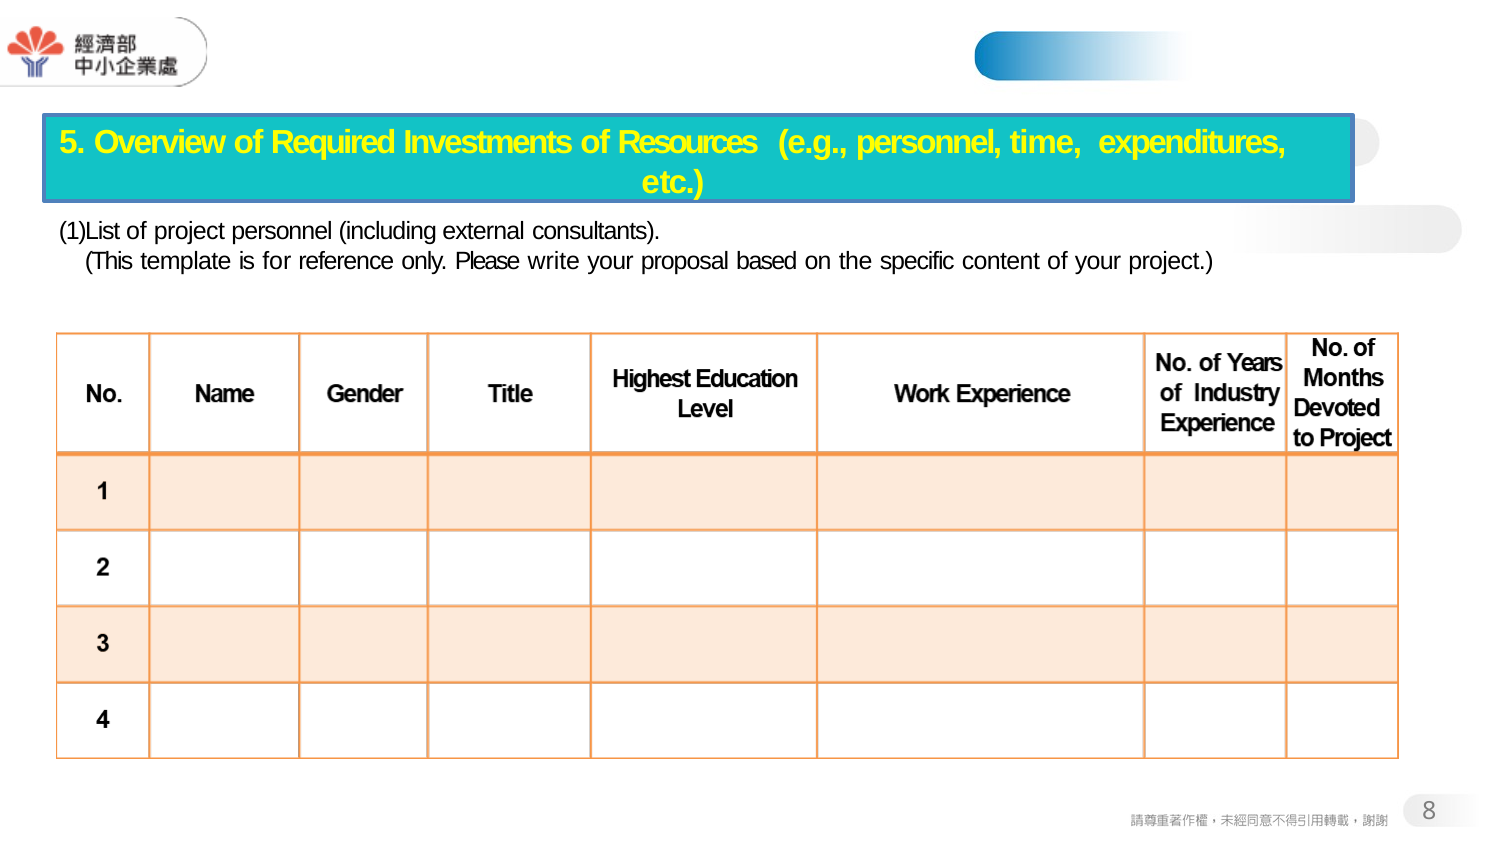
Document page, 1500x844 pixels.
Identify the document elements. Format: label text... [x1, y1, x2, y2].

title 5. Overview of Required Investments of Resources (e.g., personnel, time, expenditures, etc.) [44, 114, 1353, 202]
picture [56, 324, 1399, 759]
text_box 8 [1417, 790, 1454, 828]
text_box (1)List of project personnel (including external consultants). (This template is for reference only. Please write your proposal based on the specific content of your project.) [56, 212, 1379, 276]
